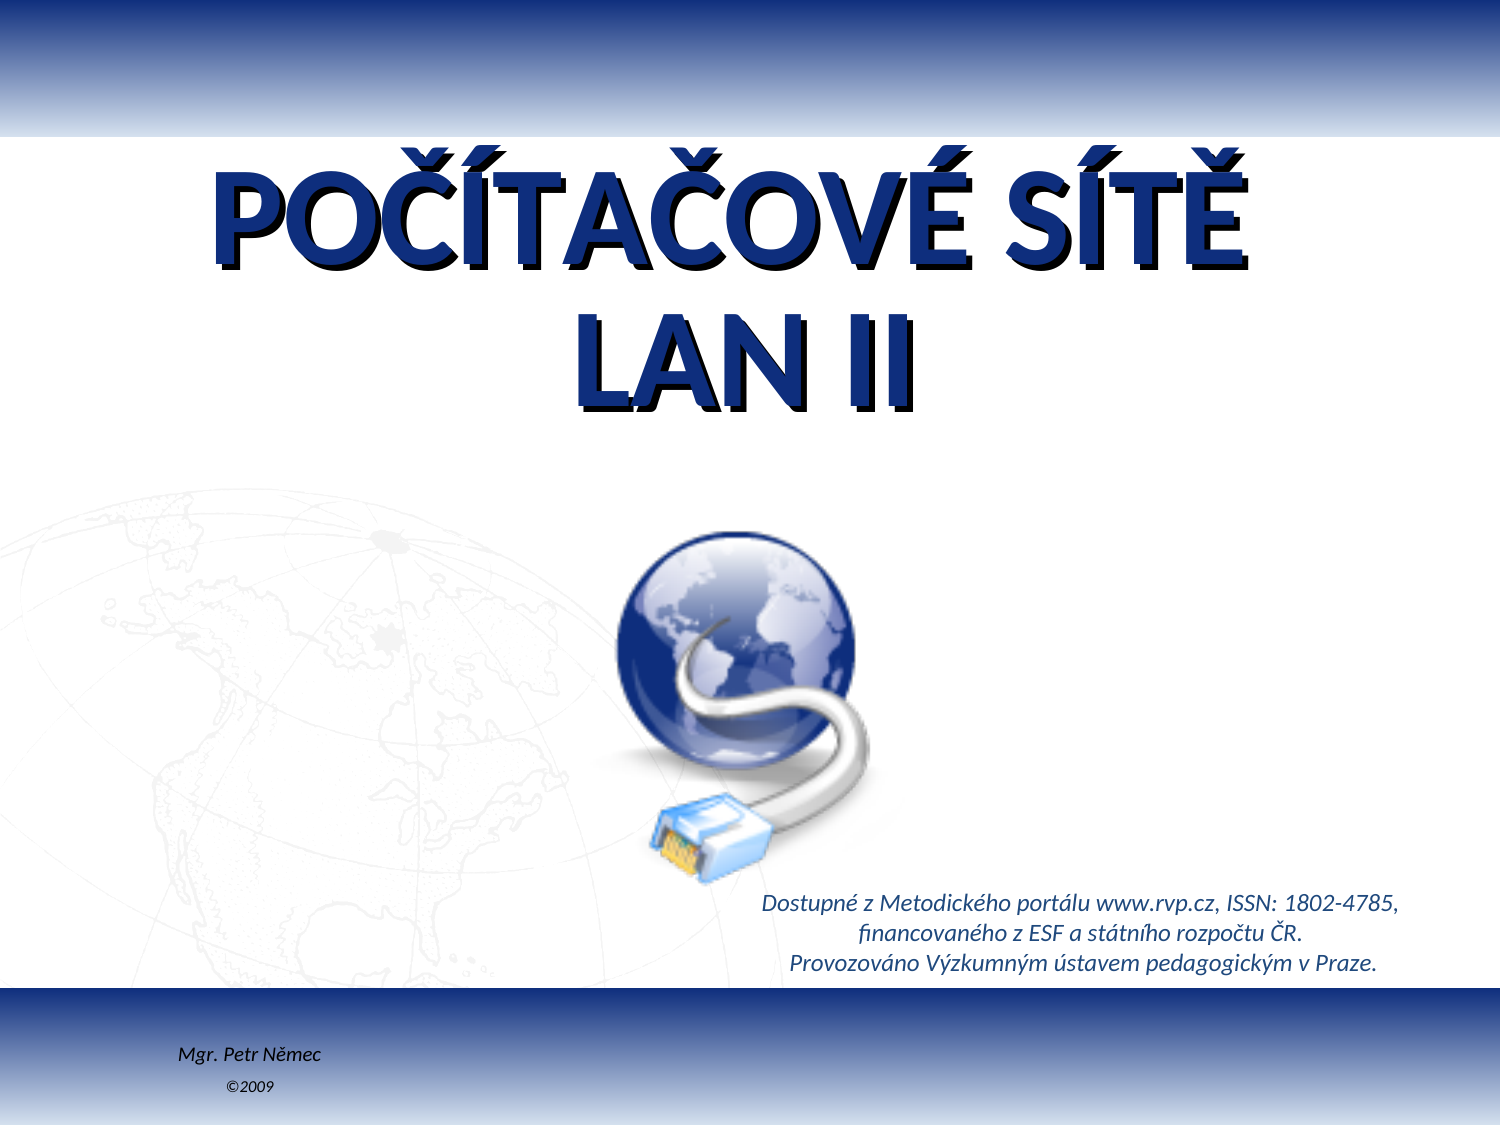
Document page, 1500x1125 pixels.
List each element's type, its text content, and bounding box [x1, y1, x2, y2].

text_box [0, 0, 1500, 137]
text_box Dostupné z Metodického portálu www.rvp.cz, ISSN: 1802-4785, financovaného z ESF a státního rozpočtu ČR. Provozováno Výzkumným ústavem pedagogickým v Praze. [708, 886, 1460, 977]
text_box [0, 988, 1500, 1125]
title POČÍTAČOVÉ SÍTĚ LAN II [29, 137, 1460, 481]
text_box Mgr. Petr Němec ©2009 [99, 1040, 400, 1097]
picture [0, 478, 928, 988]
